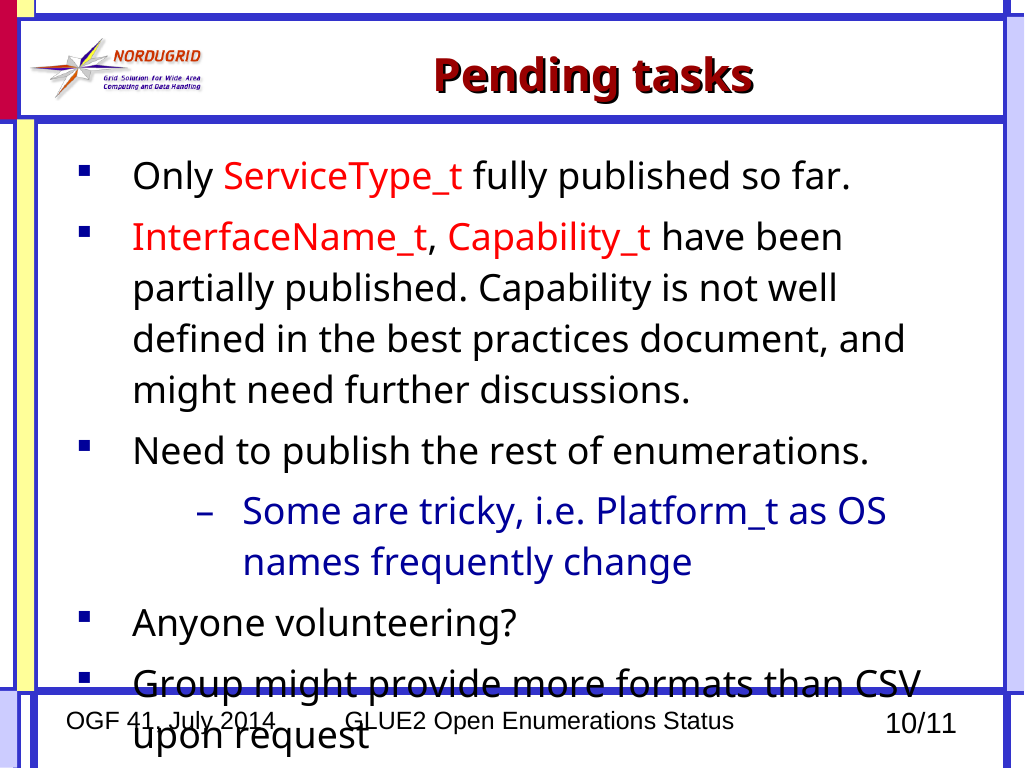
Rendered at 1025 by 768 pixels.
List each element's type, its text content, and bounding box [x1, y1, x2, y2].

title Pending tasks [255, 41, 931, 106]
list Only ServiceType_t fully published so far. InterfaceName_t, Capability_t have been partially published. Capability is not well defined in the best practices document, and might need further discussions. Need to publish the rest of enumerations. Some are tricky, i.e. Platform_t as OS names frequently change Anyone volunteering? Group might provide more formats than CSV upon request [37, 150, 960, 682]
picture [27, 34, 205, 101]
